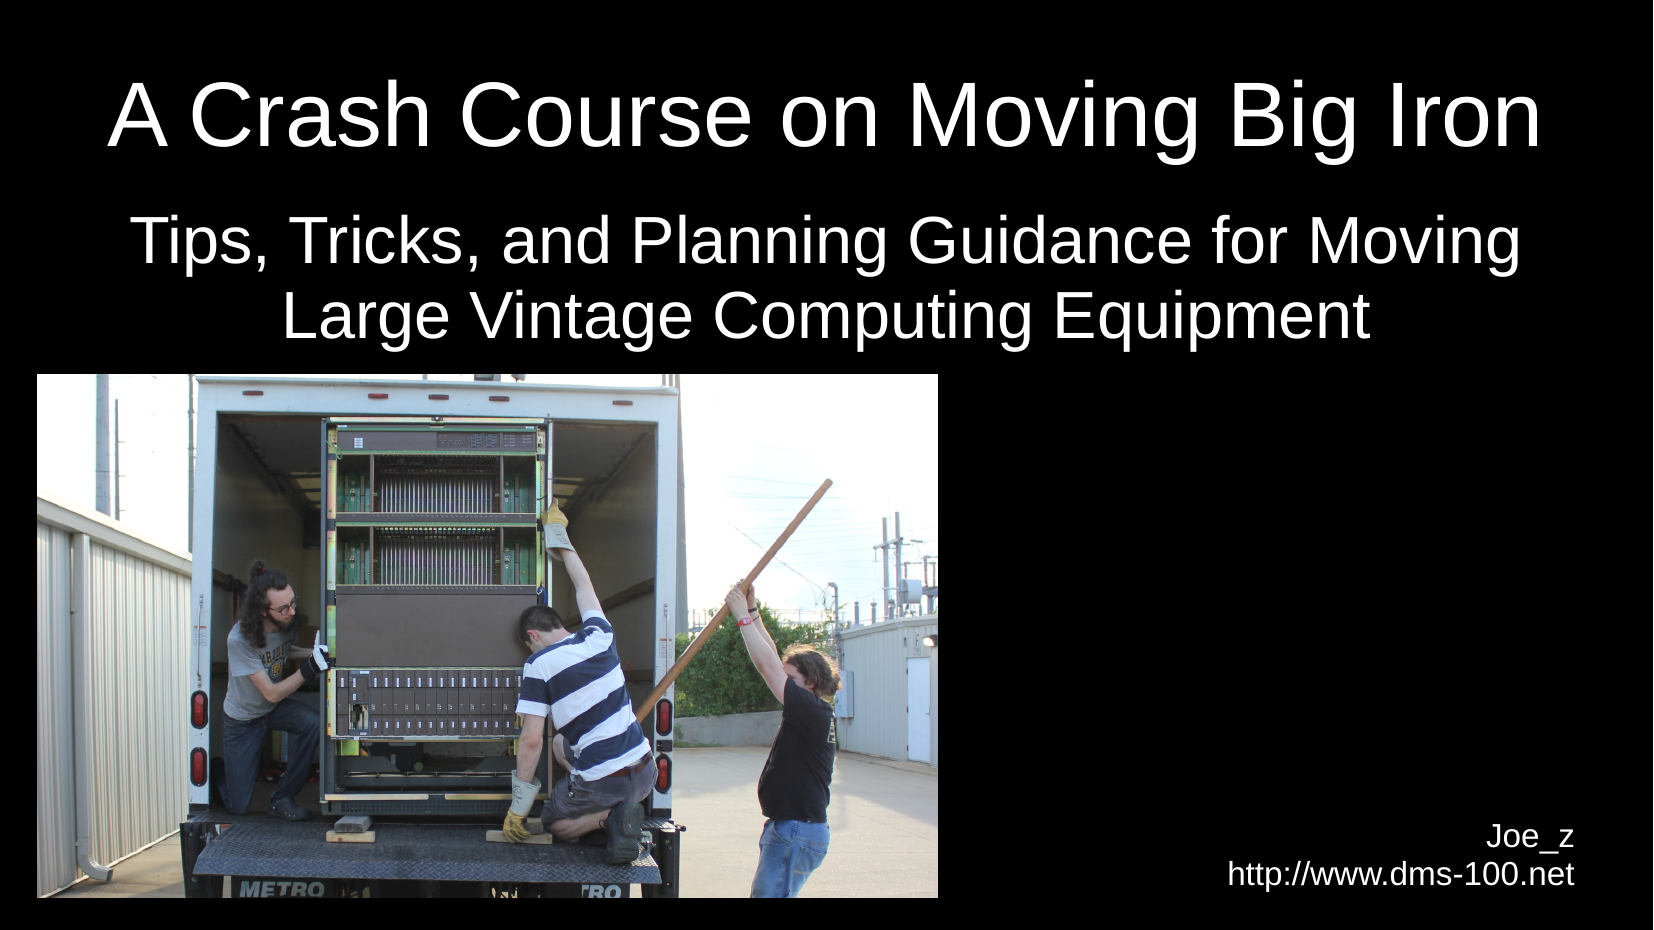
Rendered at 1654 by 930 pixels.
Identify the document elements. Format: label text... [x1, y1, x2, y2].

subtitle Tips, Tricks, and Planning Guidance for Moving Large Vintage Computing Equipment [82, 202, 1571, 353]
picture [37, 374, 938, 898]
text_box Joe_z http://www.dms-100.net [1200, 817, 1576, 892]
title A Crash Course on Moving Big Iron [82, 37, 1571, 193]
